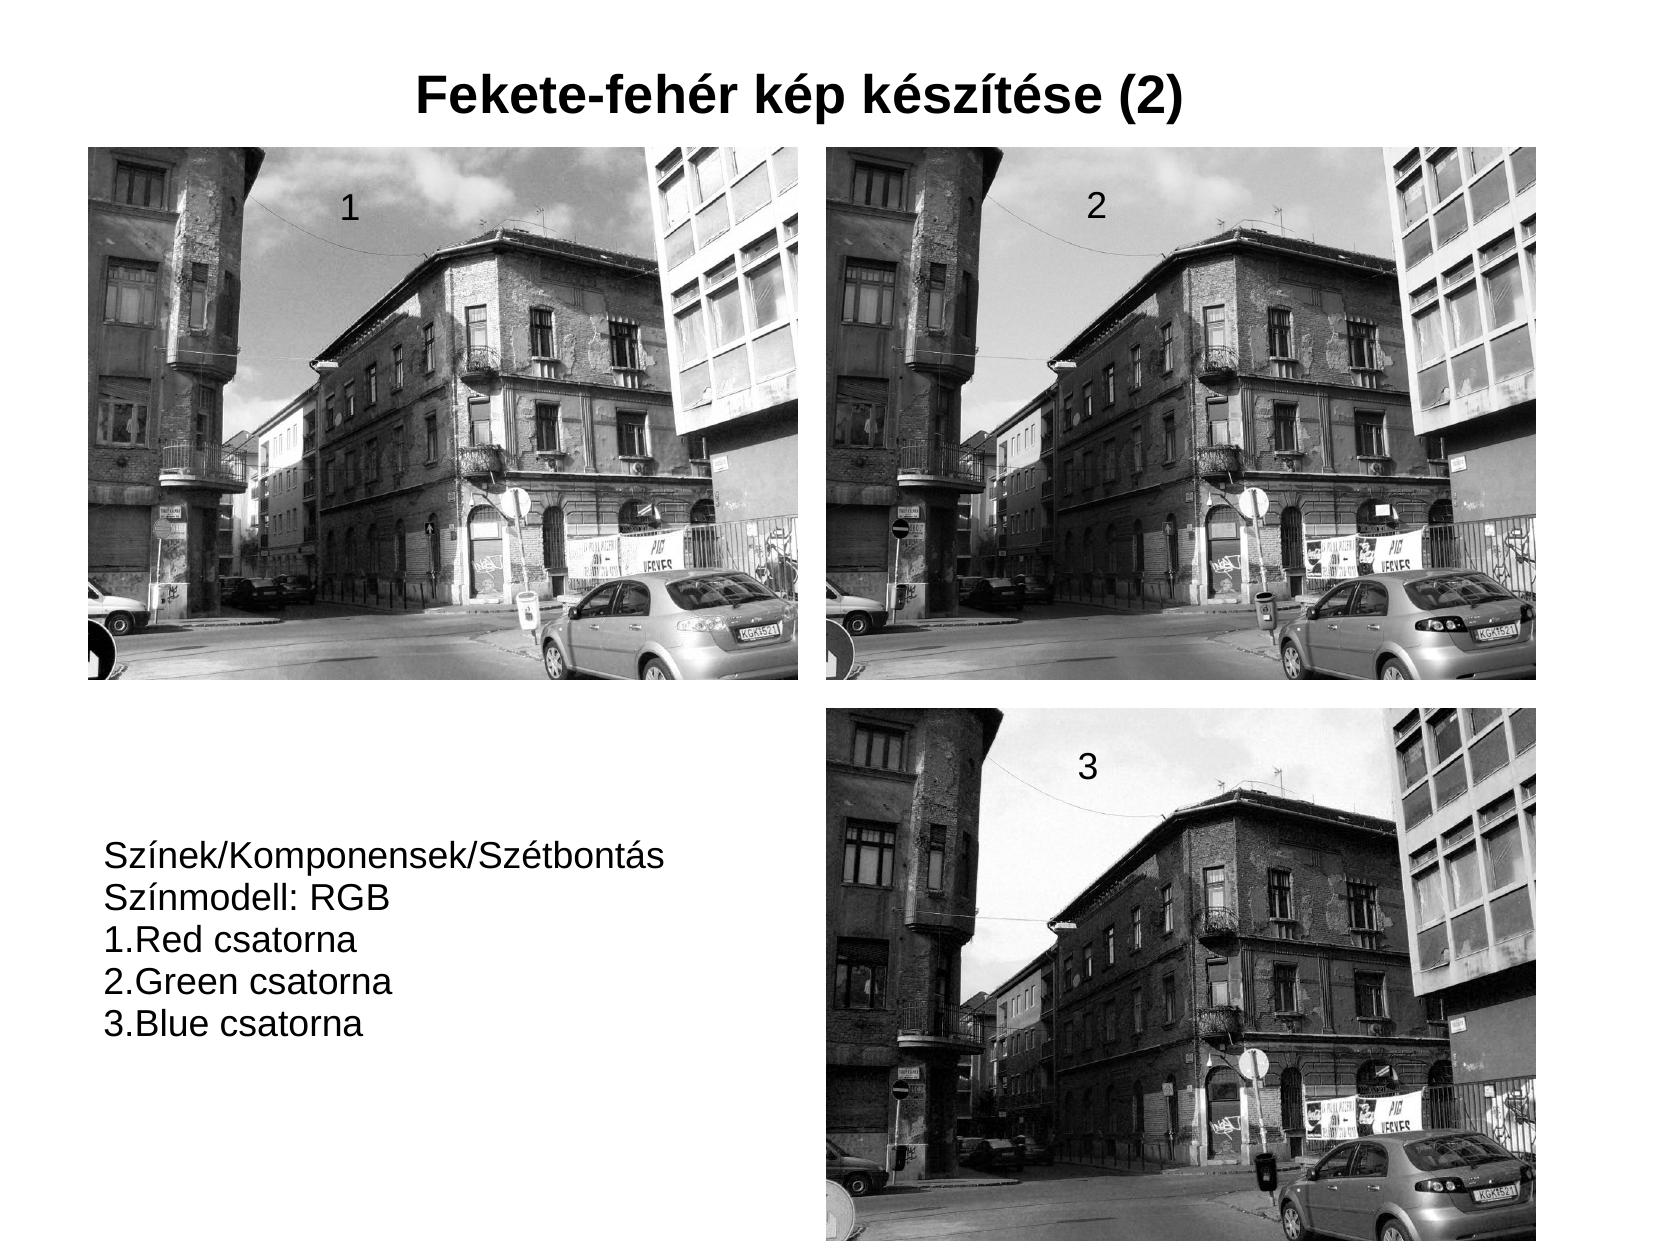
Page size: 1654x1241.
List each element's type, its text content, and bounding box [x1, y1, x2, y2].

text_box Színek/Komponensek/Szétbontás Színmodell: RGB Red csatorna Green csatorna Blue csatorna [88, 826, 680, 1052]
picture [826, 708, 1536, 1241]
text_box 3 [1062, 738, 1114, 796]
text_box 2 [1071, 177, 1123, 235]
text_box 1 [324, 179, 376, 237]
text_box Fekete-fehér kép készítése (2) [401, 57, 1201, 135]
picture [88, 147, 798, 680]
picture [826, 147, 1536, 680]
